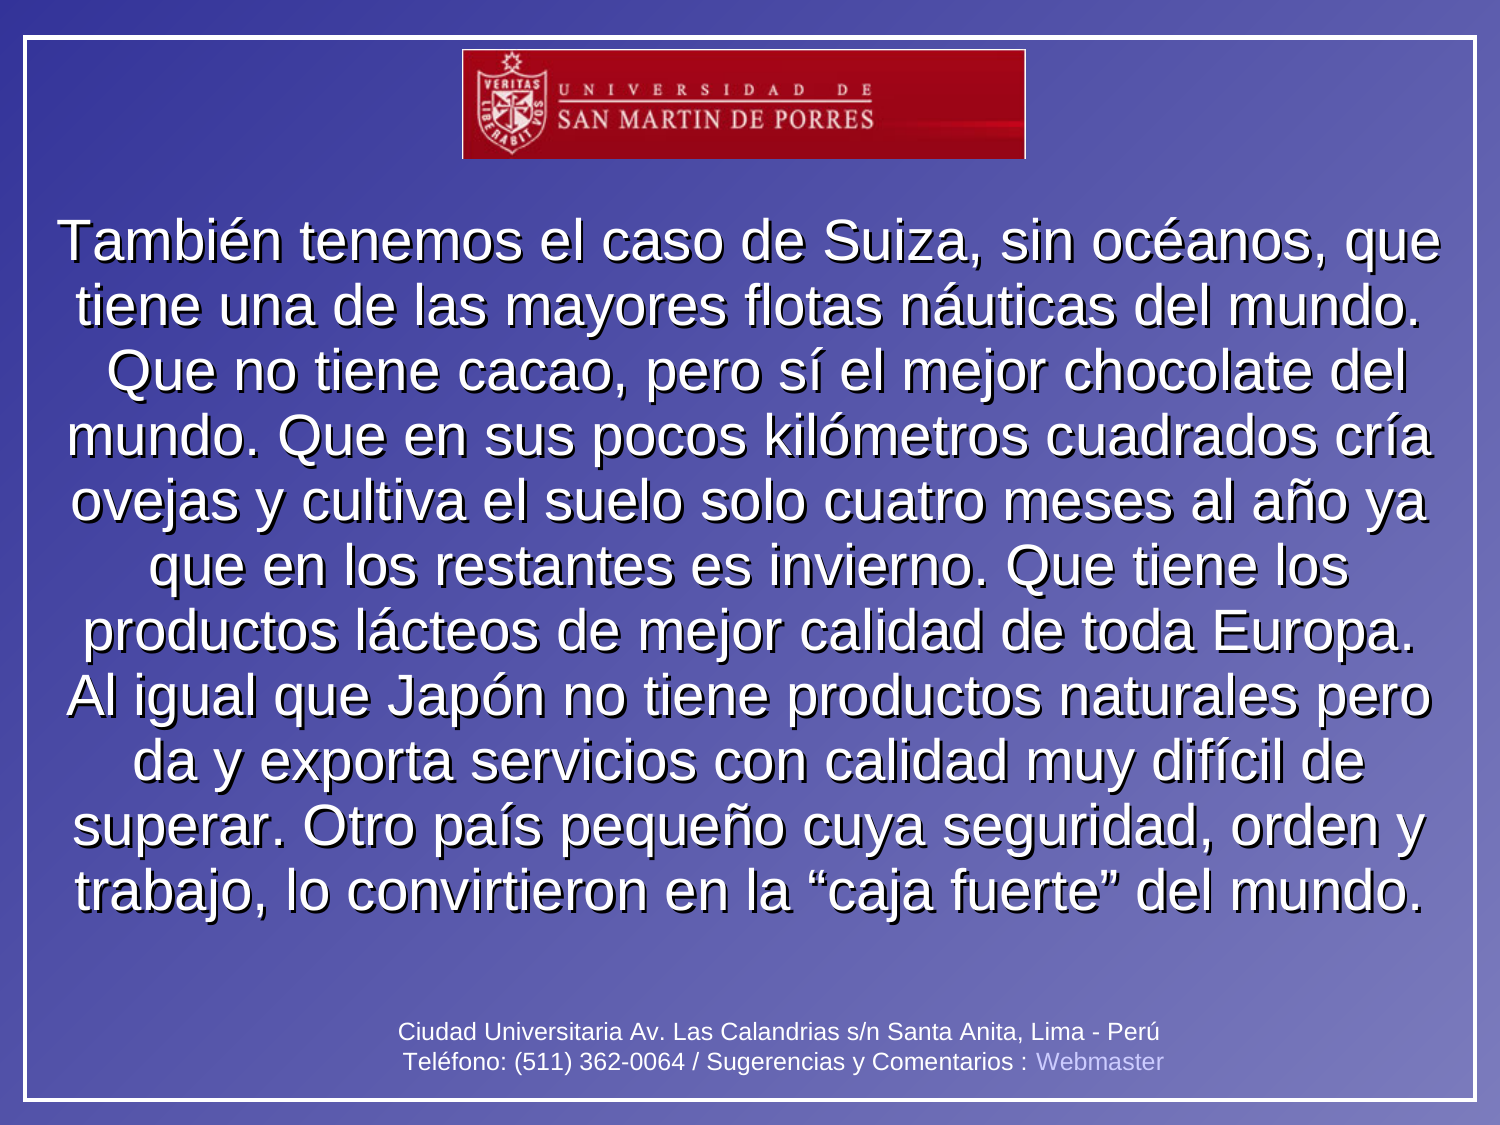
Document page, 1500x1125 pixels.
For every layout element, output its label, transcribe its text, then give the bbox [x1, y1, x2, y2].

picture [462, 49, 1026, 159]
title También tenemos el caso de Suiza, sin océanos, que tiene una de las mayores flotas náuticas del mundo. Que no tiene cacao, pero sí el mejor chocolate del mundo. Que en sus pocos kilómetros cuadrados cría ovejas y cultiva el suelo solo cuatro meses al año ya que en los restantes es invierno. Que tiene los productos lácteos de mejor calidad de toda Europa. Al igual que Japón no tiene productos naturales pero da y exporta servicios con calidad muy difícil de superar. Otro país pequeño cuya seguridad, orden y trabajo, lo convirtieron en la “caja fuerte” del mundo. [37, 199, 1463, 986]
